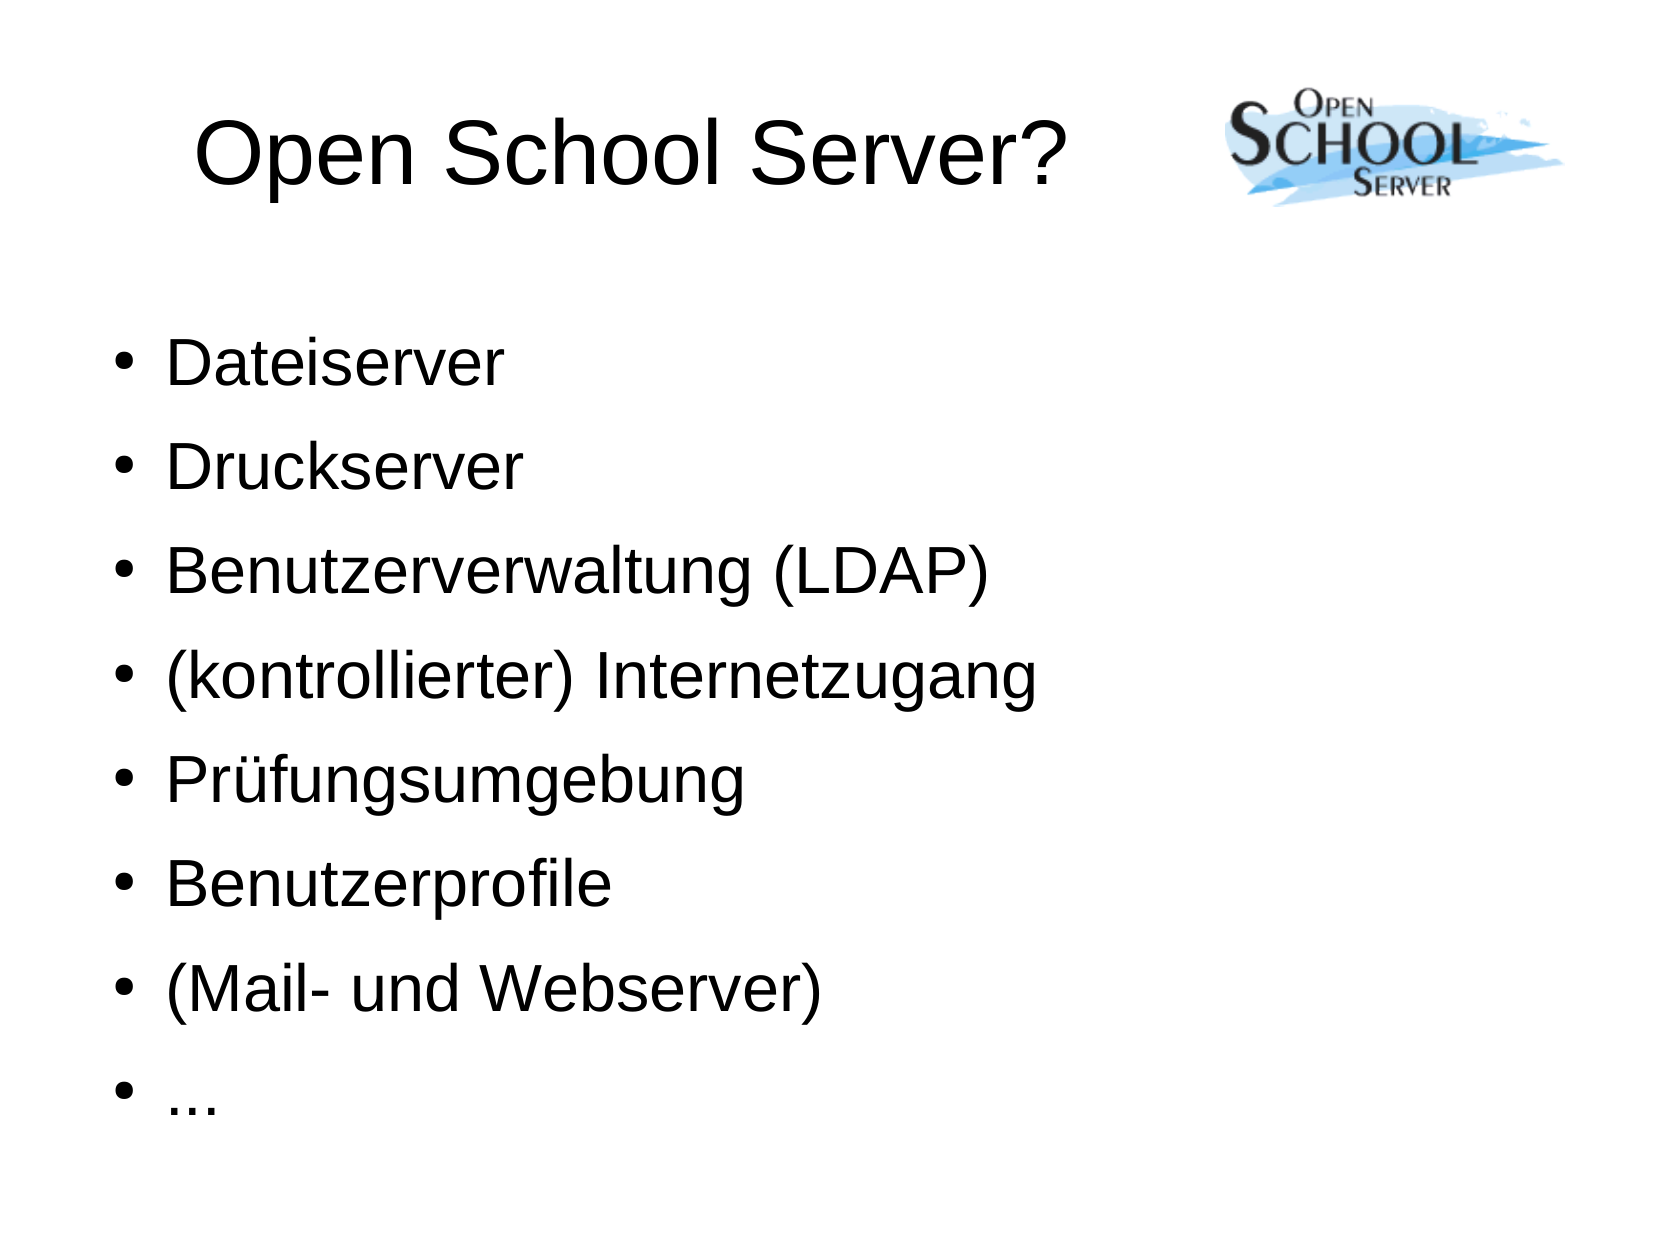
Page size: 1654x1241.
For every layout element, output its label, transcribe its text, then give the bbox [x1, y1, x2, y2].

title Open School Server? [82, 56, 1182, 250]
picture [1225, 82, 1565, 207]
list Dateiserver Druckserver Benutzerverwaltung (LDAP) (kontrollierter) Internetzugang Prüfungsumgebung Benutzerprofile (Mail- und Webserver) ... [76, 324, 1565, 1130]
